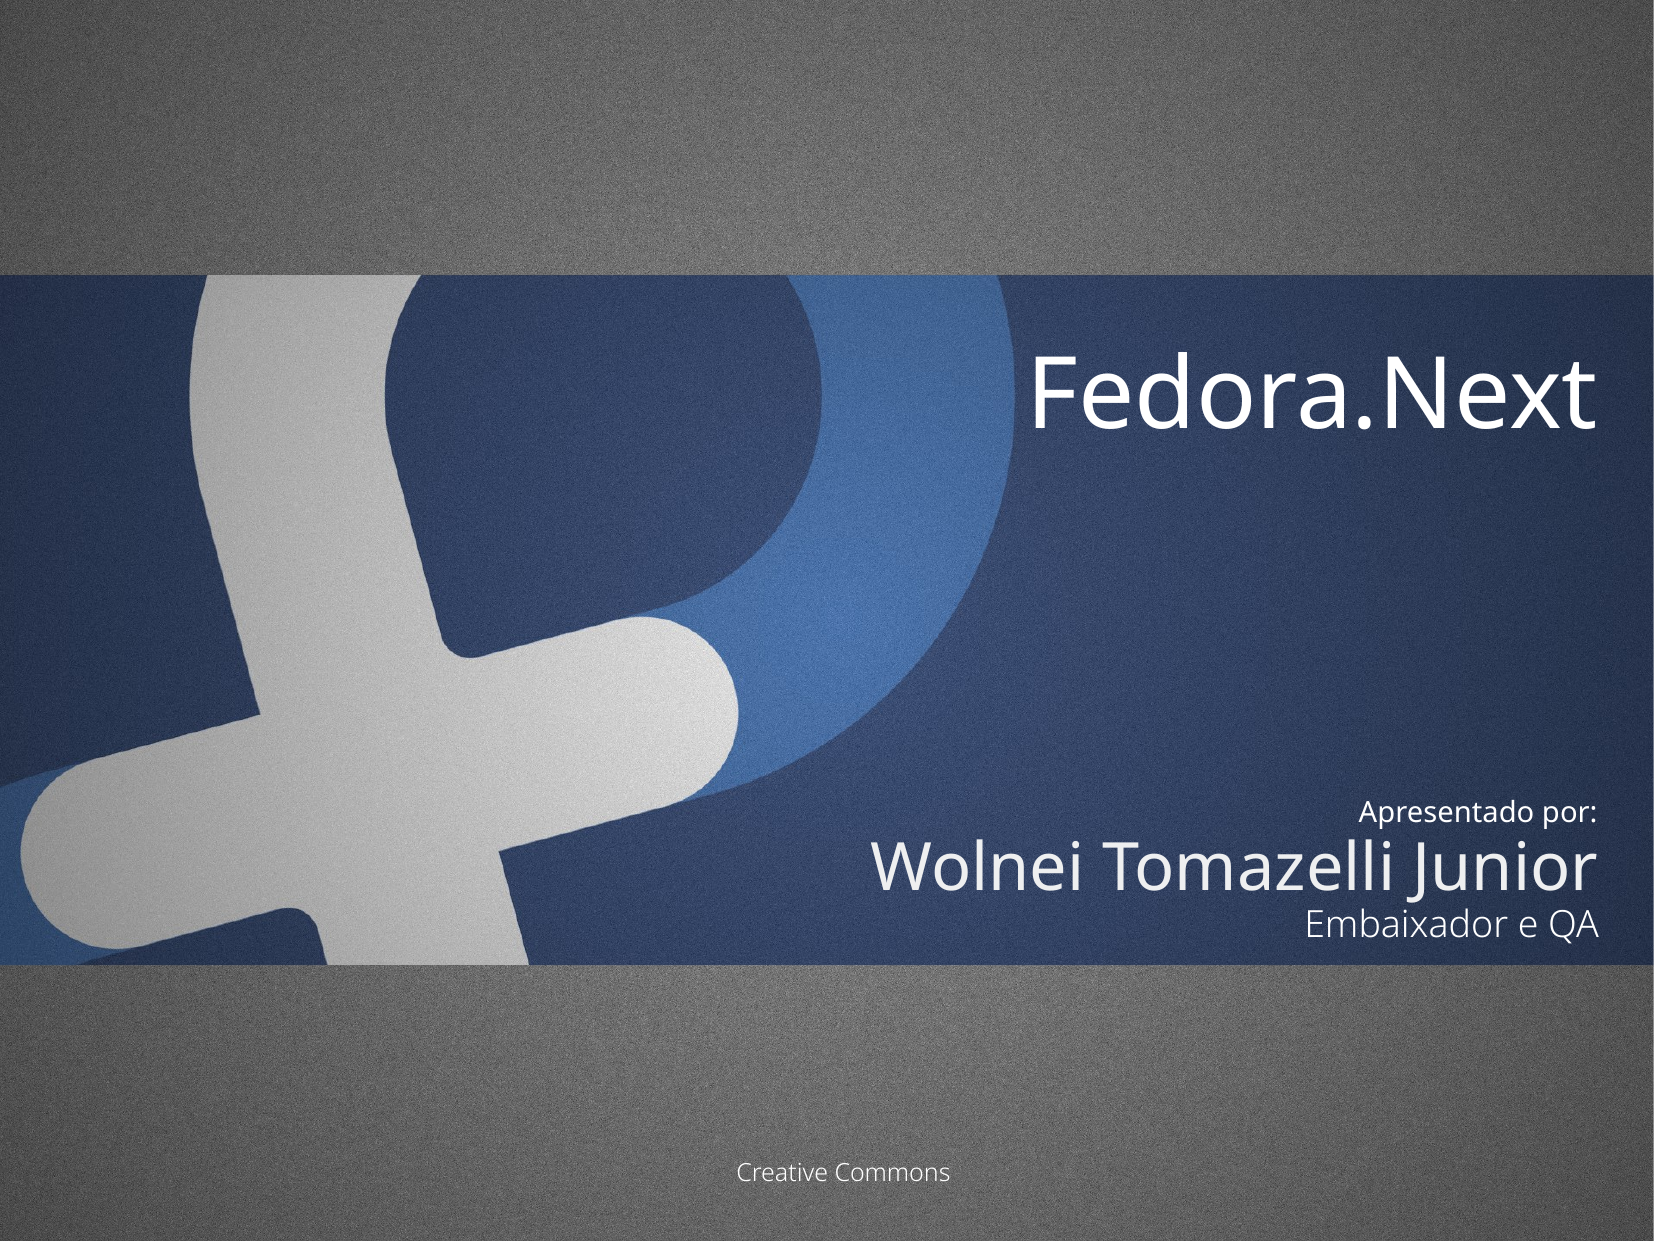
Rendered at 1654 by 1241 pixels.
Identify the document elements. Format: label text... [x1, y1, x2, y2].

text_box Wolnei Tomazelli Junior [649, 823, 1615, 887]
text_box Embaixador e QA [531, 887, 1615, 958]
text_box Creative Commons [75, 1126, 1613, 1197]
text_box Apresentado por: [797, 784, 1613, 855]
picture [0, 0, 1654, 1241]
title Fedora.Next [248, 330, 1599, 449]
